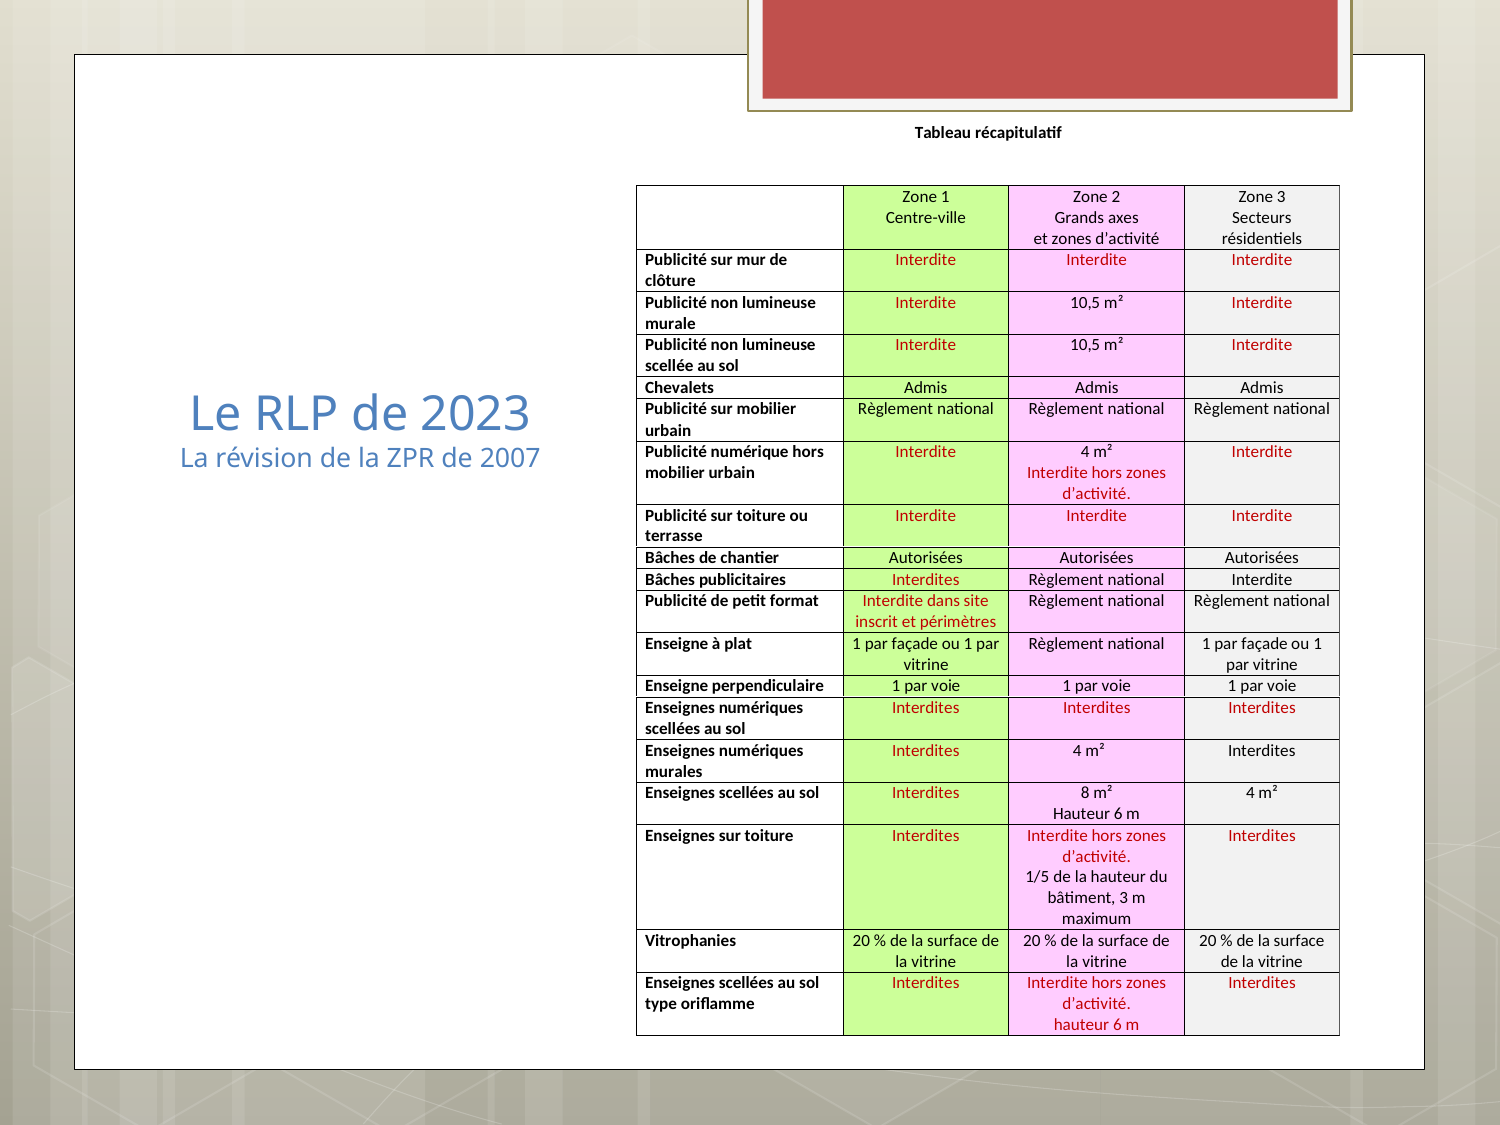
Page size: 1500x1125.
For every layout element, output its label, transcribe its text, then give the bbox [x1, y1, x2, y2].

picture [635, 101, 1340, 1056]
title Le RLP de 2023 La révision de la ZPR de 2007 [112, 373, 609, 480]
